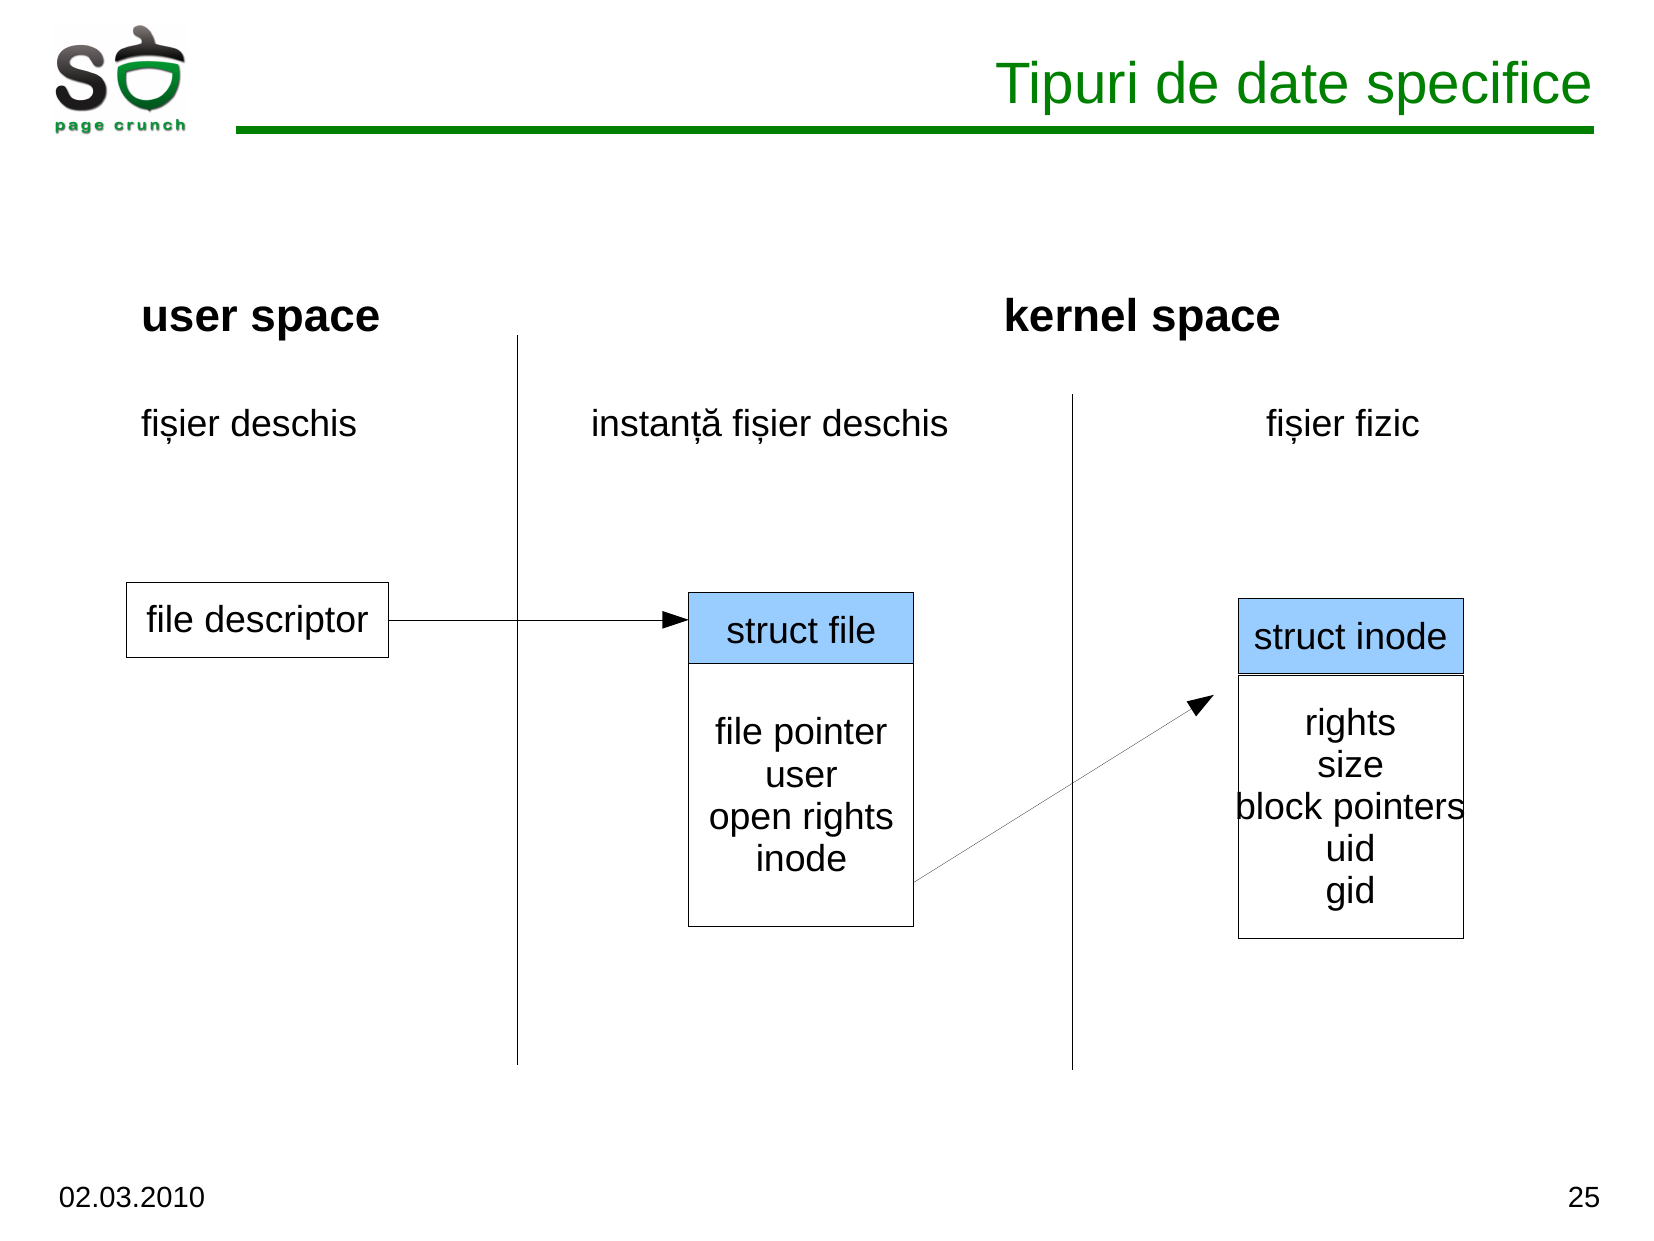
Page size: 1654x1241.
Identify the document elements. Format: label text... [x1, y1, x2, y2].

text_box fișier fizic [1251, 394, 1552, 452]
title Tipuri de date specifice [236, 49, 1595, 119]
text_box file descriptor [126, 582, 389, 658]
text_box kernel space [988, 282, 1327, 349]
text_box rights size block pointers uid gid [1238, 675, 1464, 939]
text_box user space [126, 282, 427, 349]
text_box file pointer user open rights inode [688, 663, 914, 927]
text_box struct file [688, 592, 914, 663]
text_box instanță fișier deschis [576, 394, 989, 452]
text_box struct inode [1238, 598, 1464, 674]
picture [53, 23, 188, 136]
text_box fișier deschis [126, 394, 389, 452]
